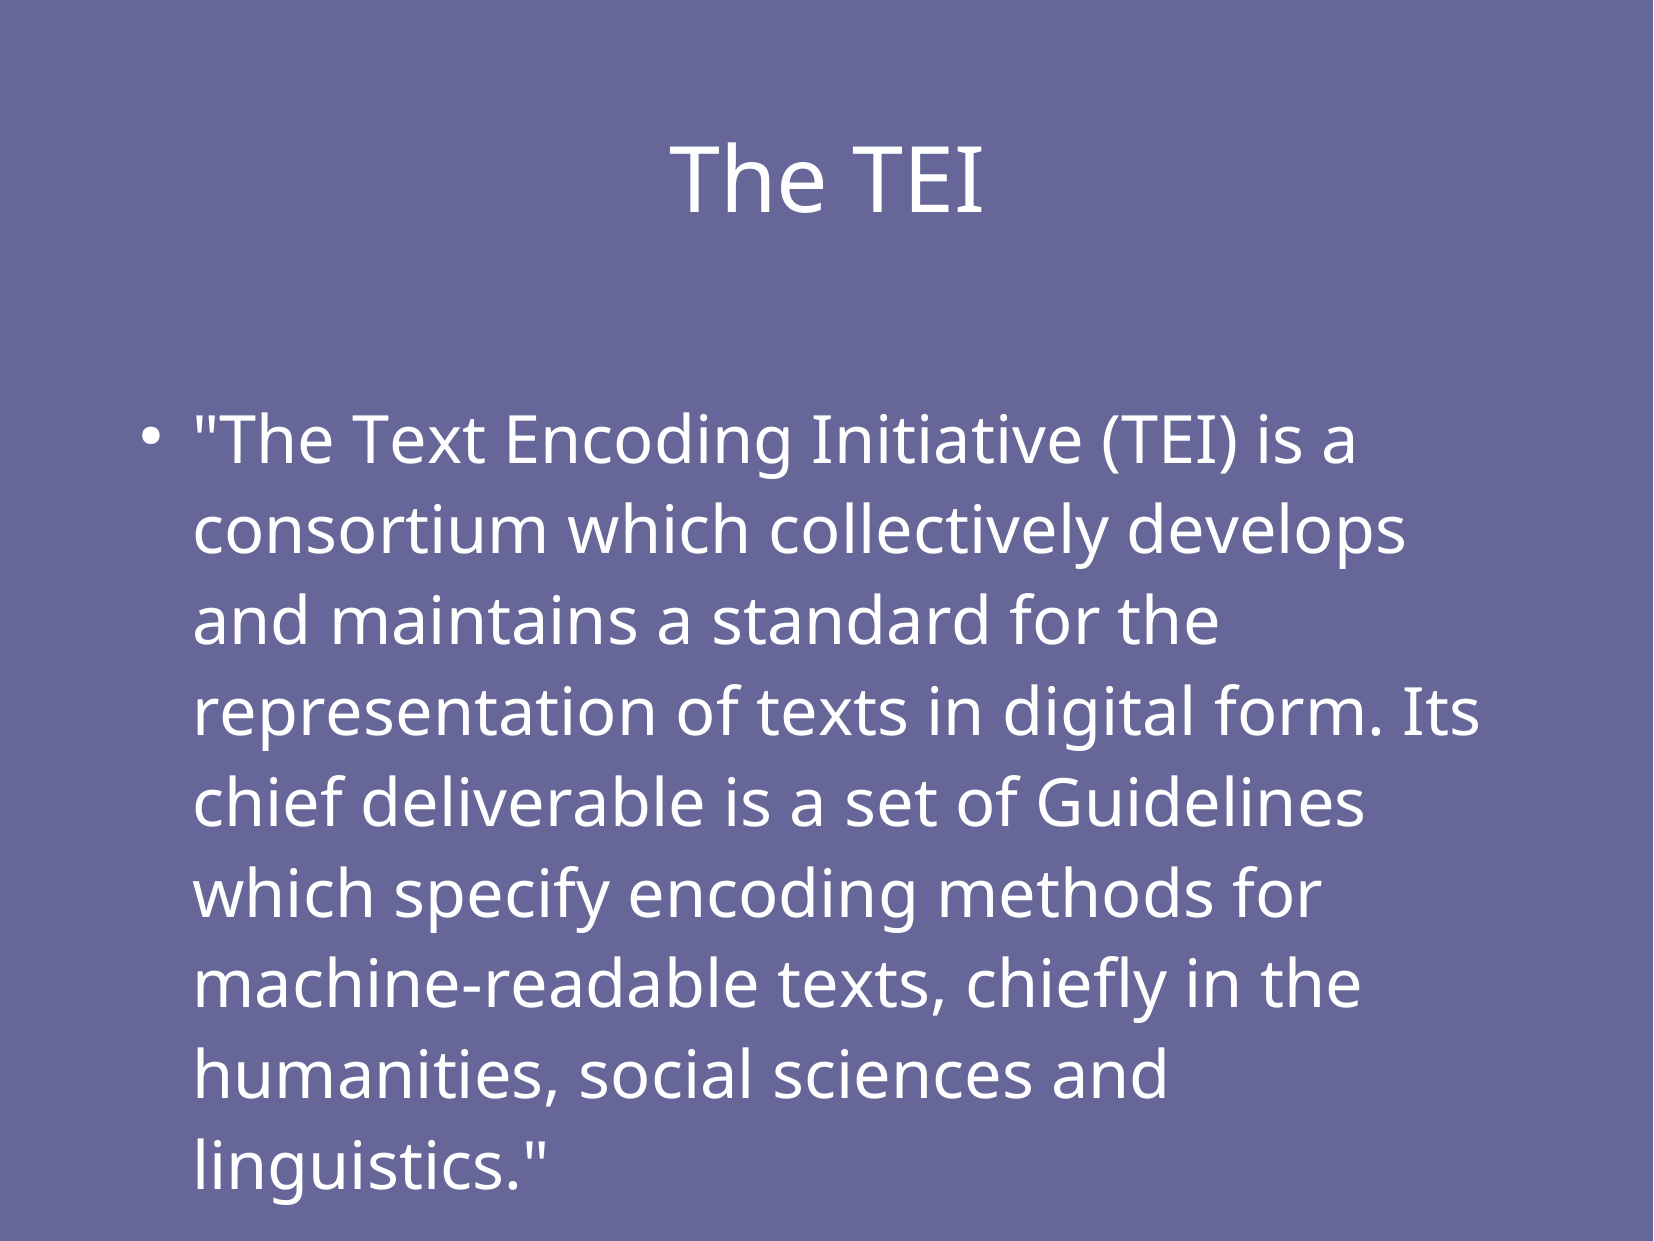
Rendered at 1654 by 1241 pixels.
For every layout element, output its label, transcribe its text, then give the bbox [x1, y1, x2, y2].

list "The Text Encoding Initiative (TEI) is a consortium which collectively develops and maintains a standard for the representation of texts in digital form. Its chief deliverable is a set of Guidelines which specify encoding methods for machine-readable texts, chiefly in the humanities, social sciences and linguistics." [121, 391, 1533, 1174]
title The TEI [121, 73, 1534, 281]
